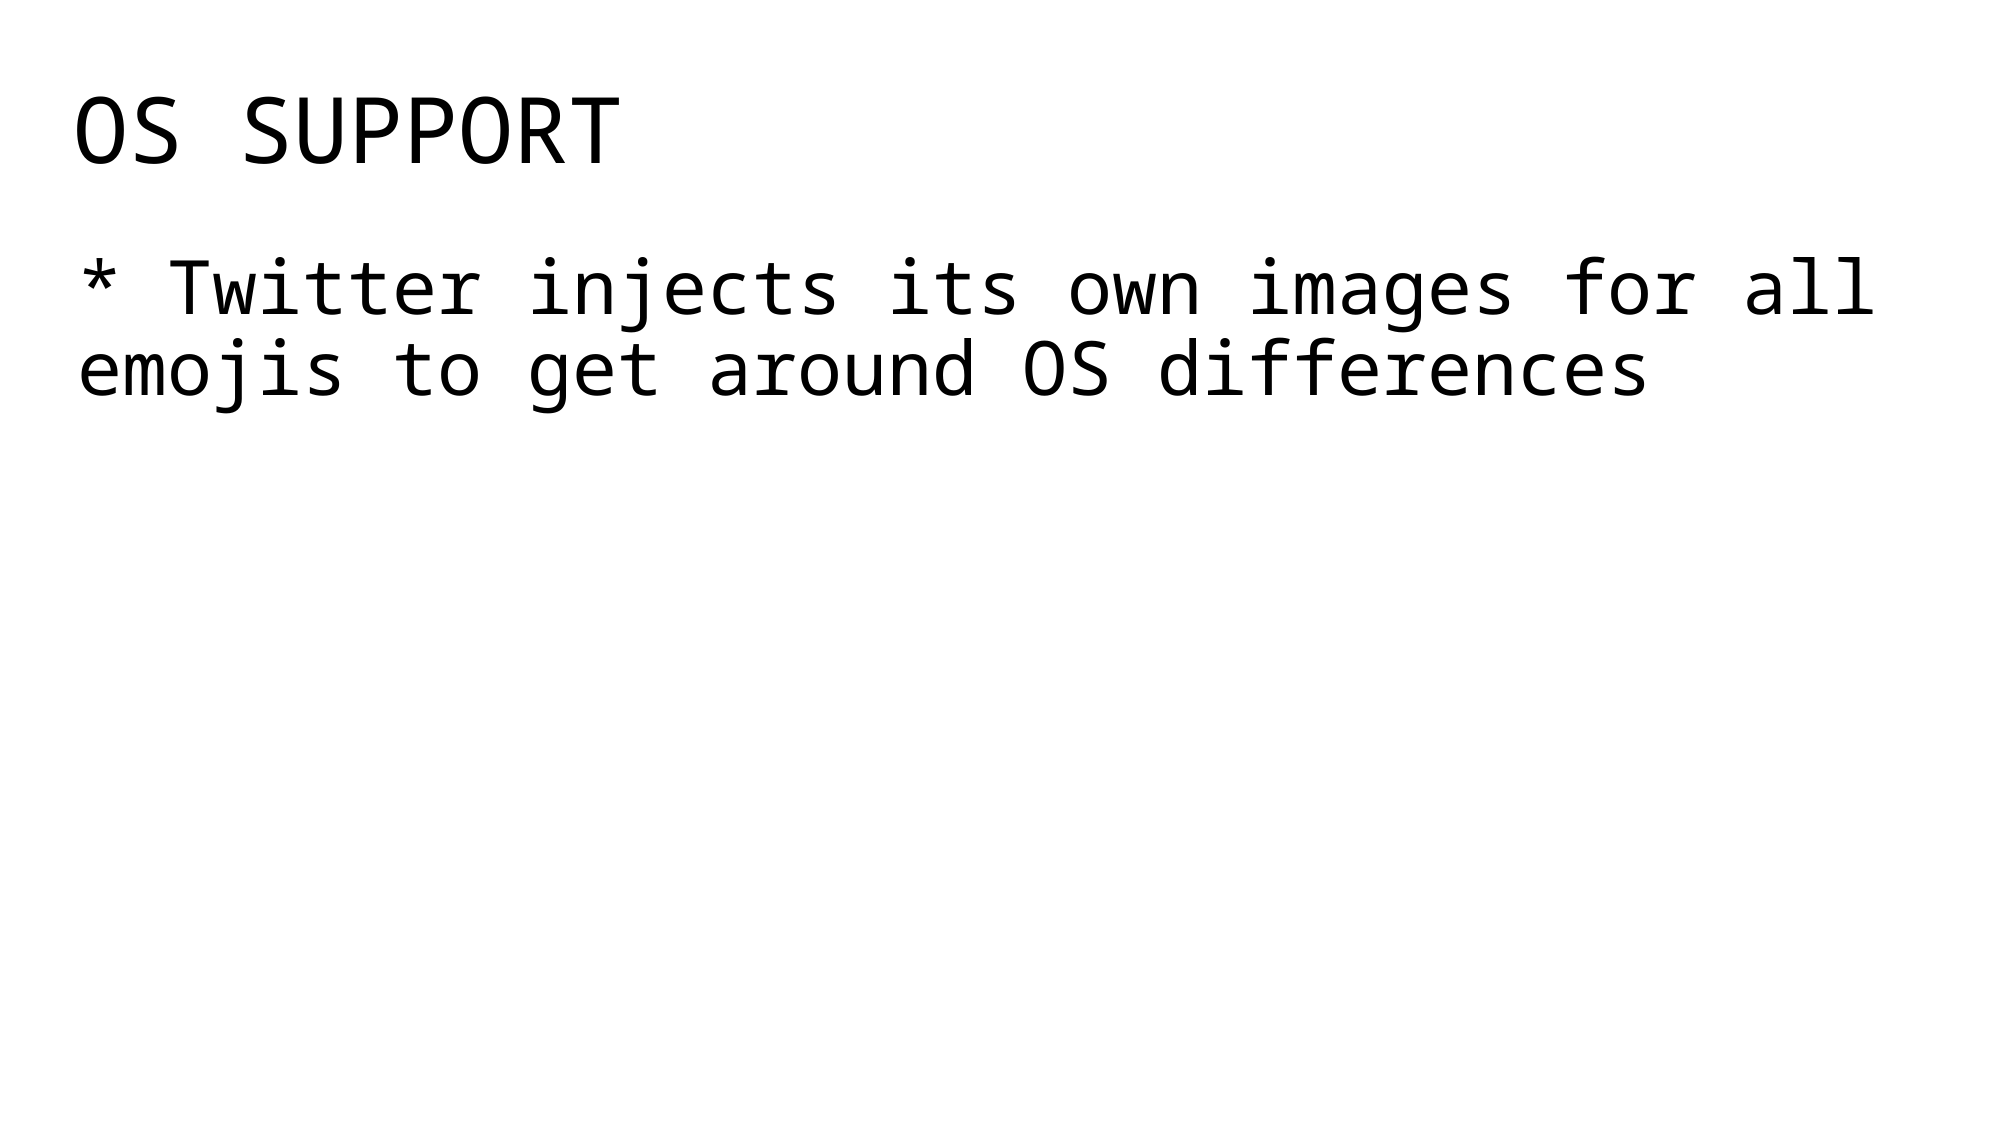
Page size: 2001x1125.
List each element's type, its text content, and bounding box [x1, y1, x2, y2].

text_box * Twitter injects its own images for all emojis to get around OS differences [62, 242, 1941, 1069]
title OS SUPPORT [59, 24, 1645, 243]
